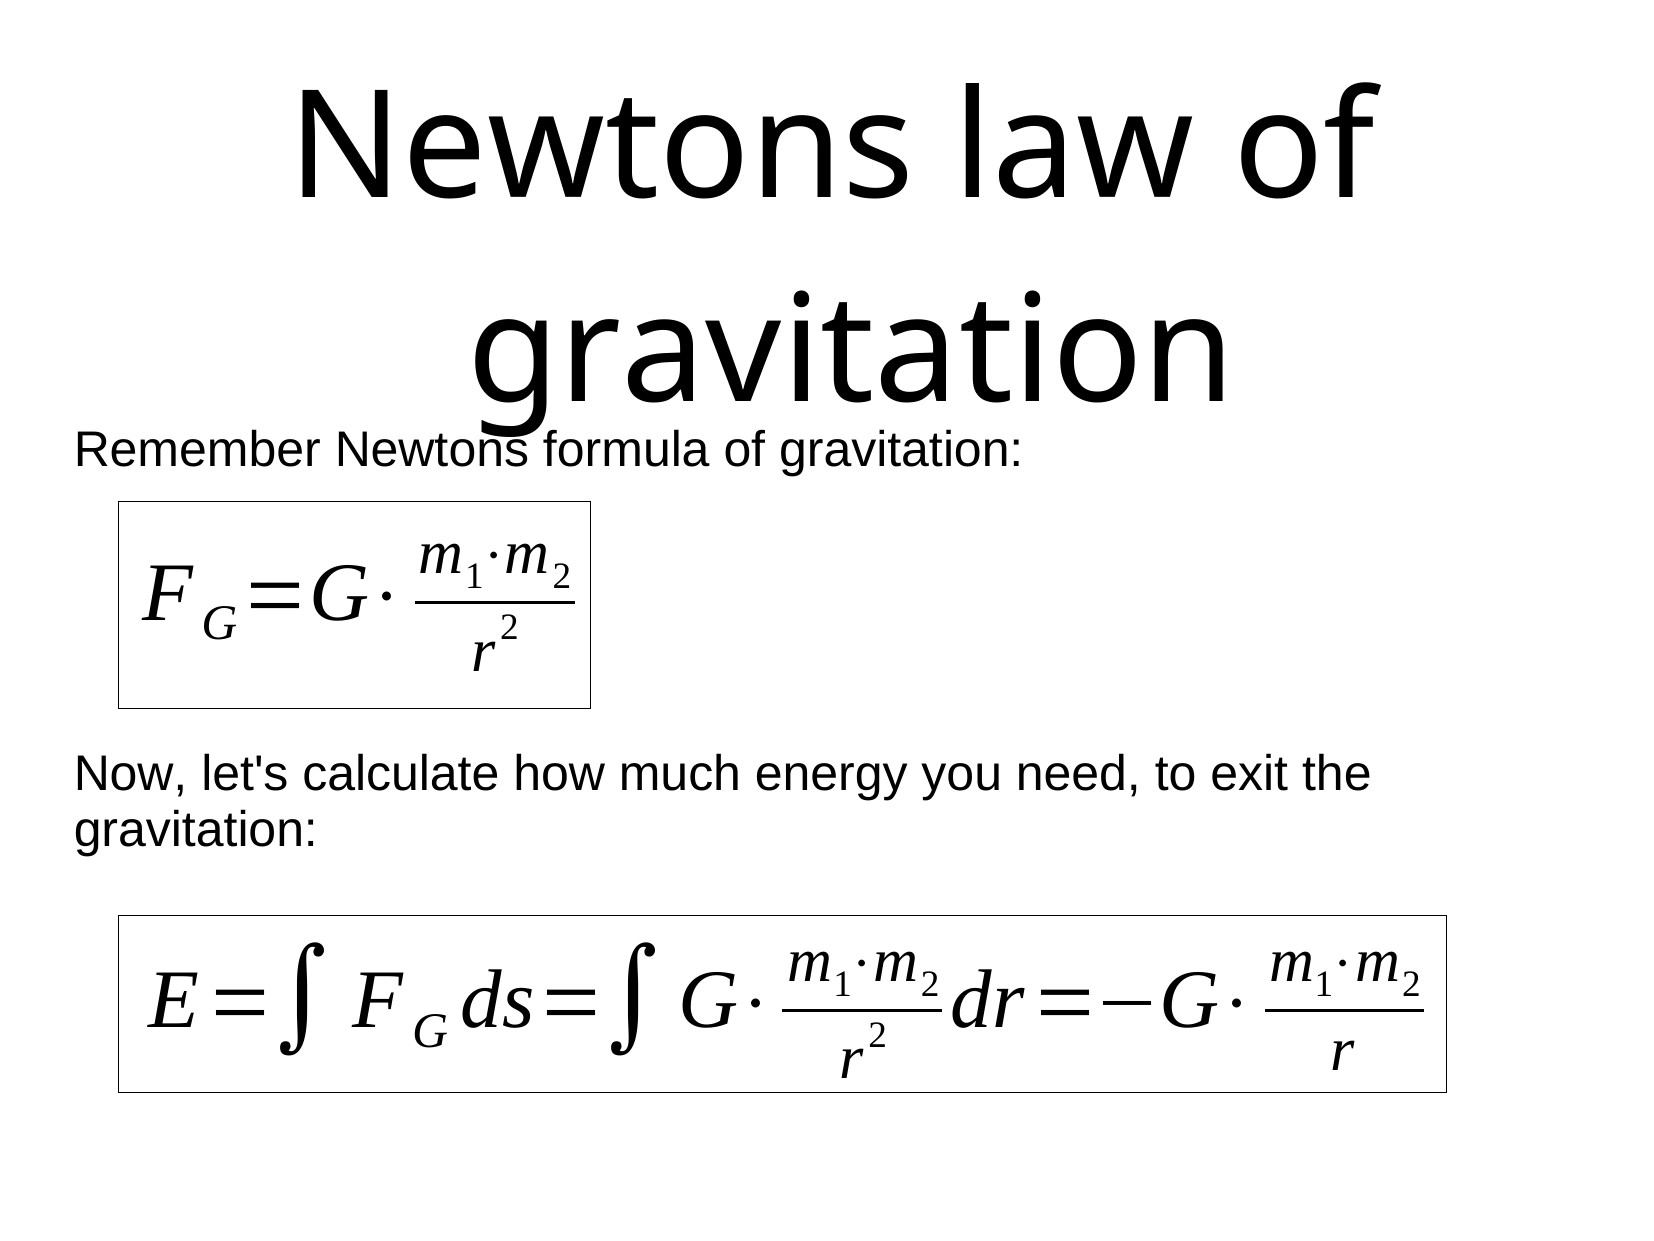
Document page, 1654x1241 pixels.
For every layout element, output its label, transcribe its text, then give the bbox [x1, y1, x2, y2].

text_box [118, 501, 591, 709]
text_box [118, 915, 1447, 1093]
text_box Newtons law of gravitation [102, 29, 1562, 413]
chart [129, 518, 583, 686]
text_box Now, let's calculate how much energy you need, to exit the gravitation: [59, 738, 1595, 865]
chart [135, 926, 1433, 1093]
text_box Remember Newtons formula of gravitation: [59, 413, 1595, 484]
